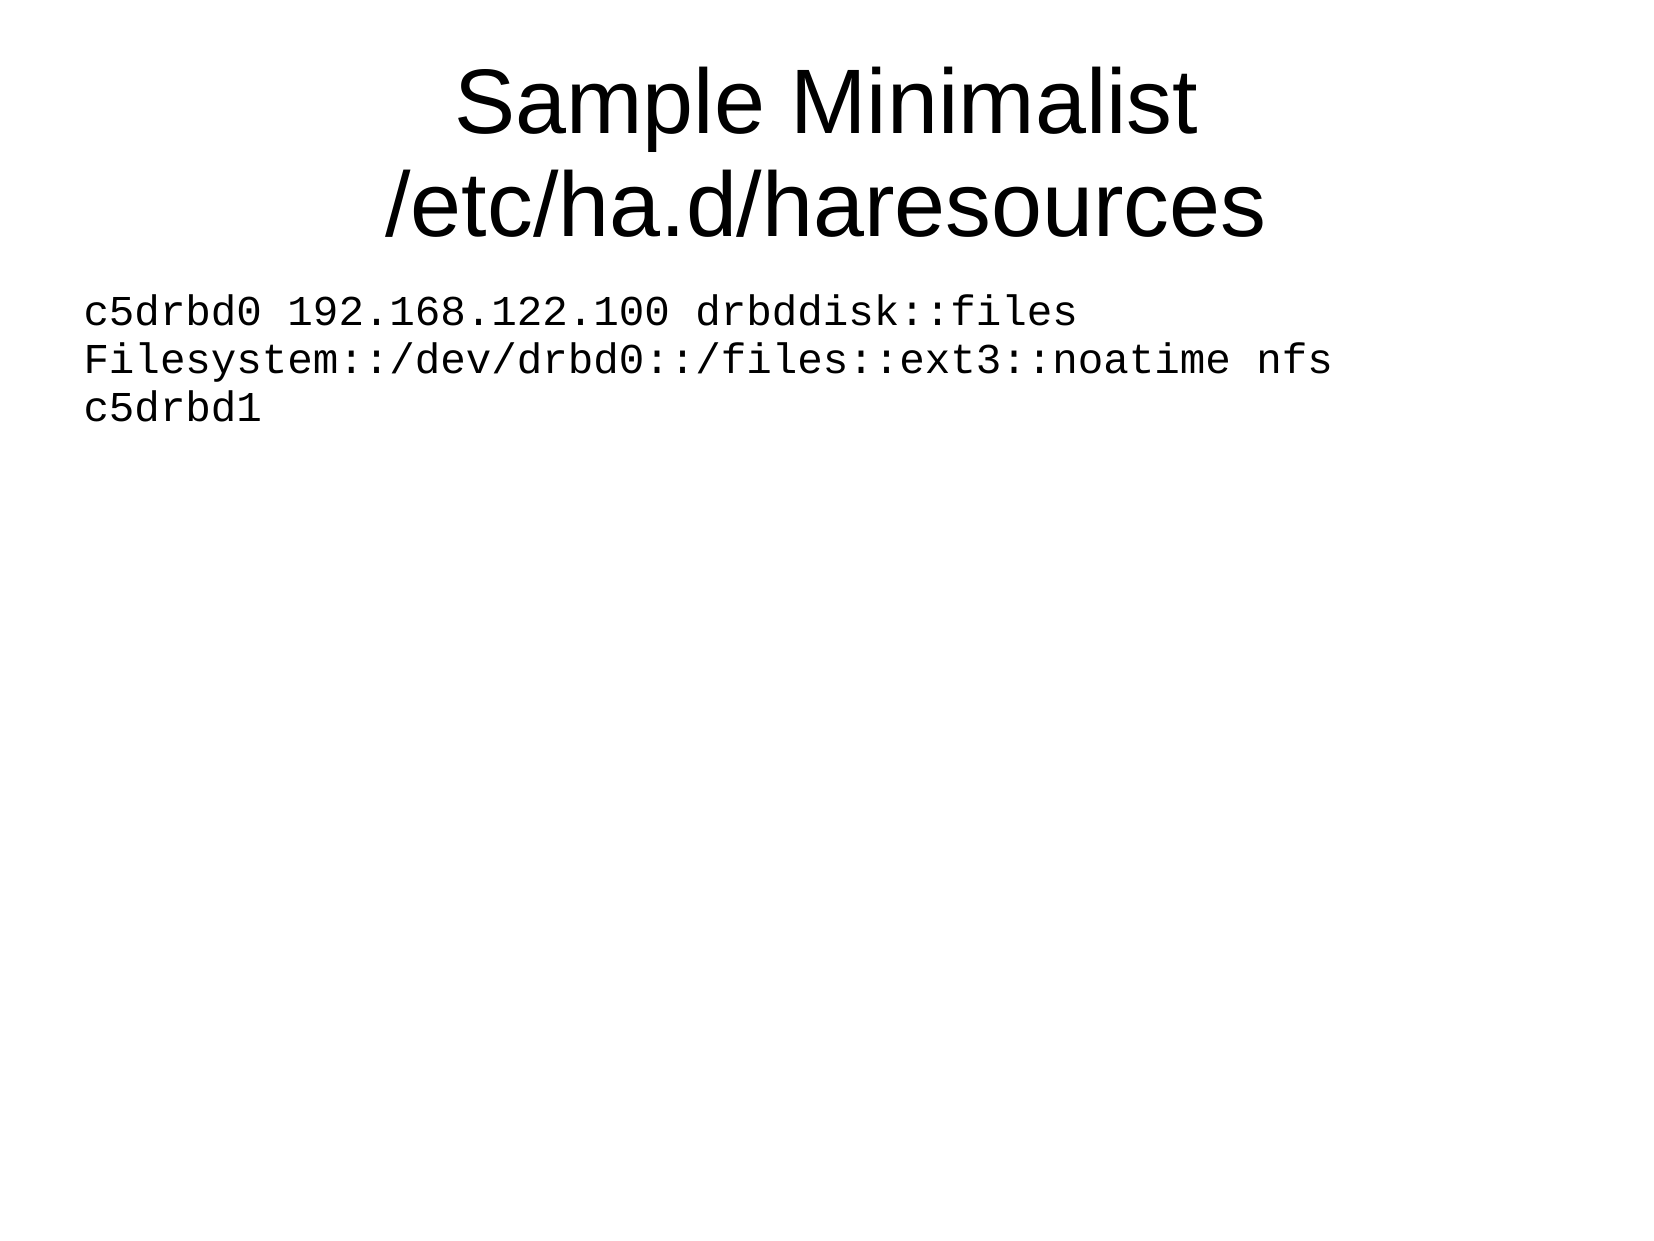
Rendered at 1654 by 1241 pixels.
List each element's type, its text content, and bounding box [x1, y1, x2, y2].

title Sample Minimalist /etc/ha.d/haresources [82, 49, 1571, 257]
chart [82, 290, 1571, 1109]
